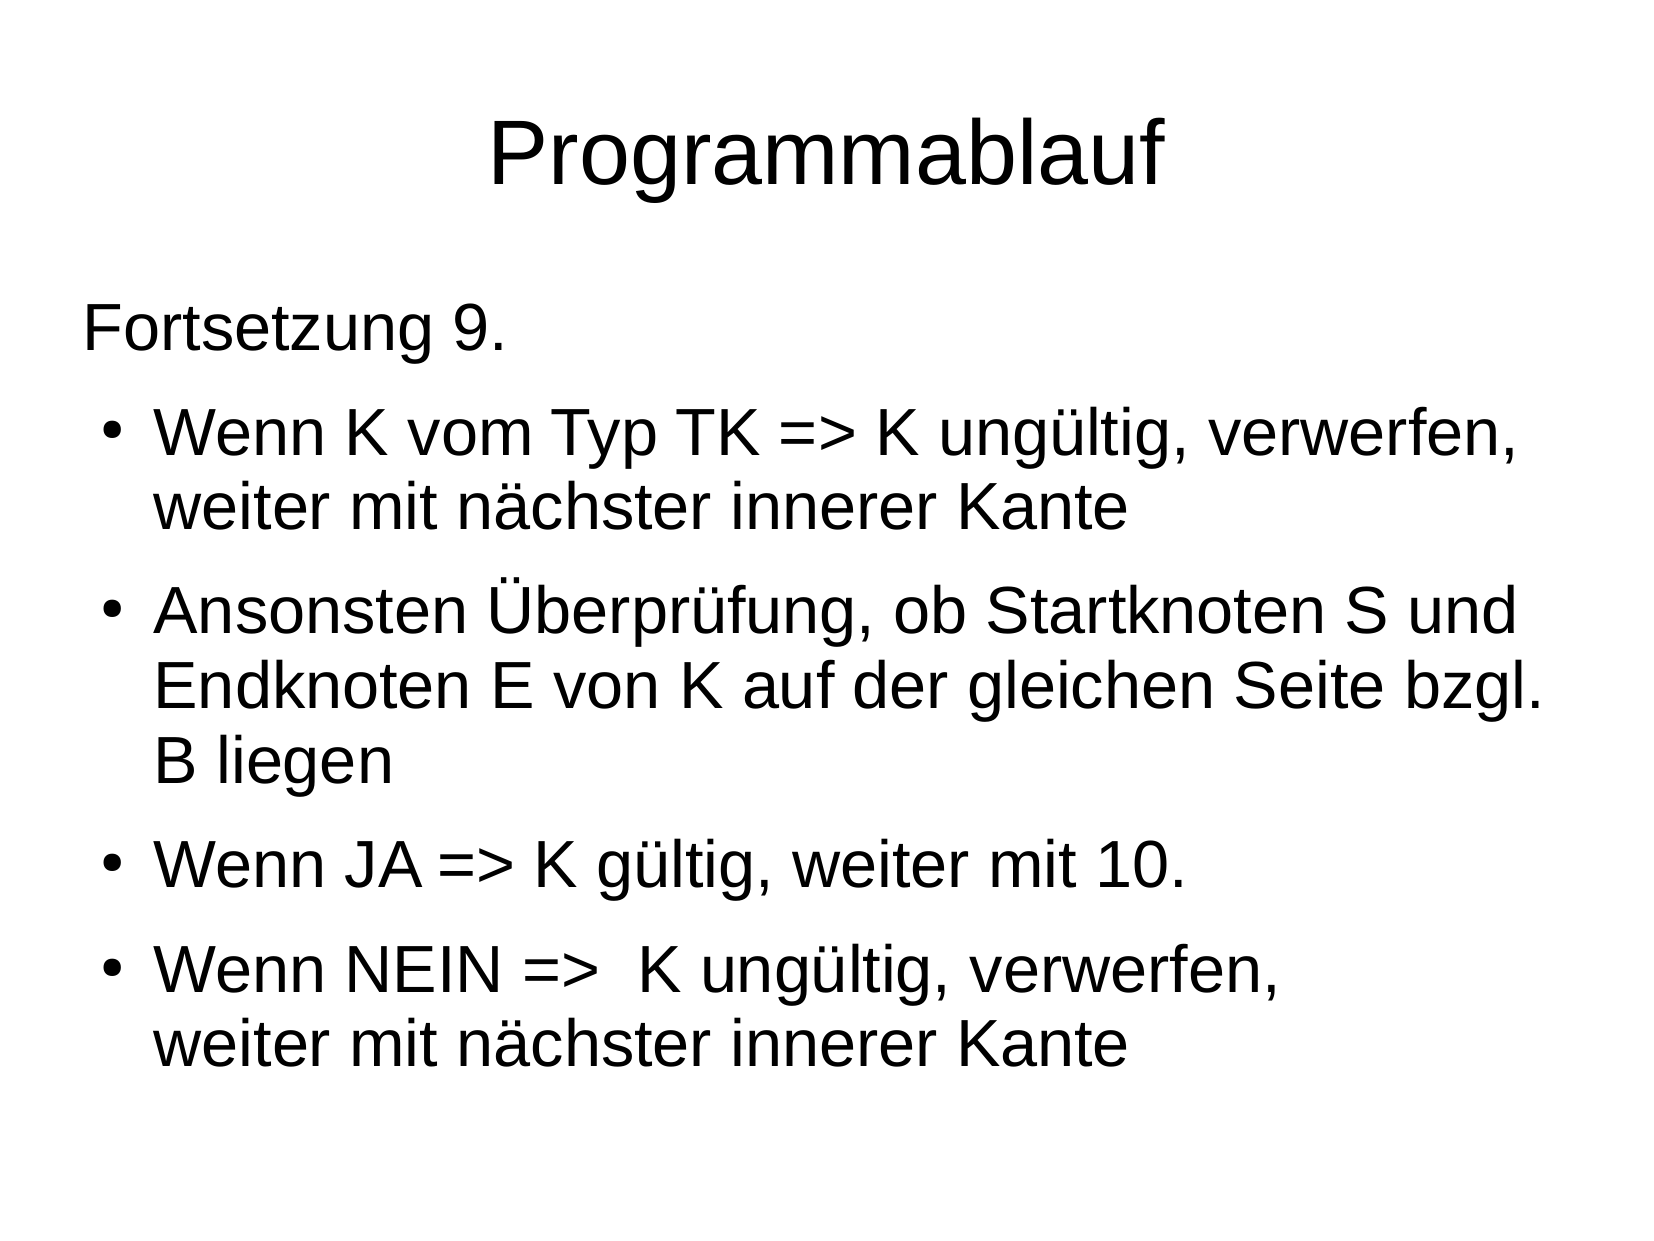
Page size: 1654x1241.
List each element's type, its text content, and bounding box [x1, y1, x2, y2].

title Programmablauf [82, 56, 1571, 250]
list Fortsetzung 9. Wenn K vom Typ TK => K ungültig, verwerfen, weiter mit nächster innerer Kante Ansonsten Überprüfung, ob Startknoten S und Endknoten E von K auf der gleichen Seite bzgl. B liegen Wenn JA => K gültig, weiter mit 10. Wenn NEIN => K ungültig, verwerfen, weiter mit nächster innerer Kante [82, 290, 1595, 1094]
